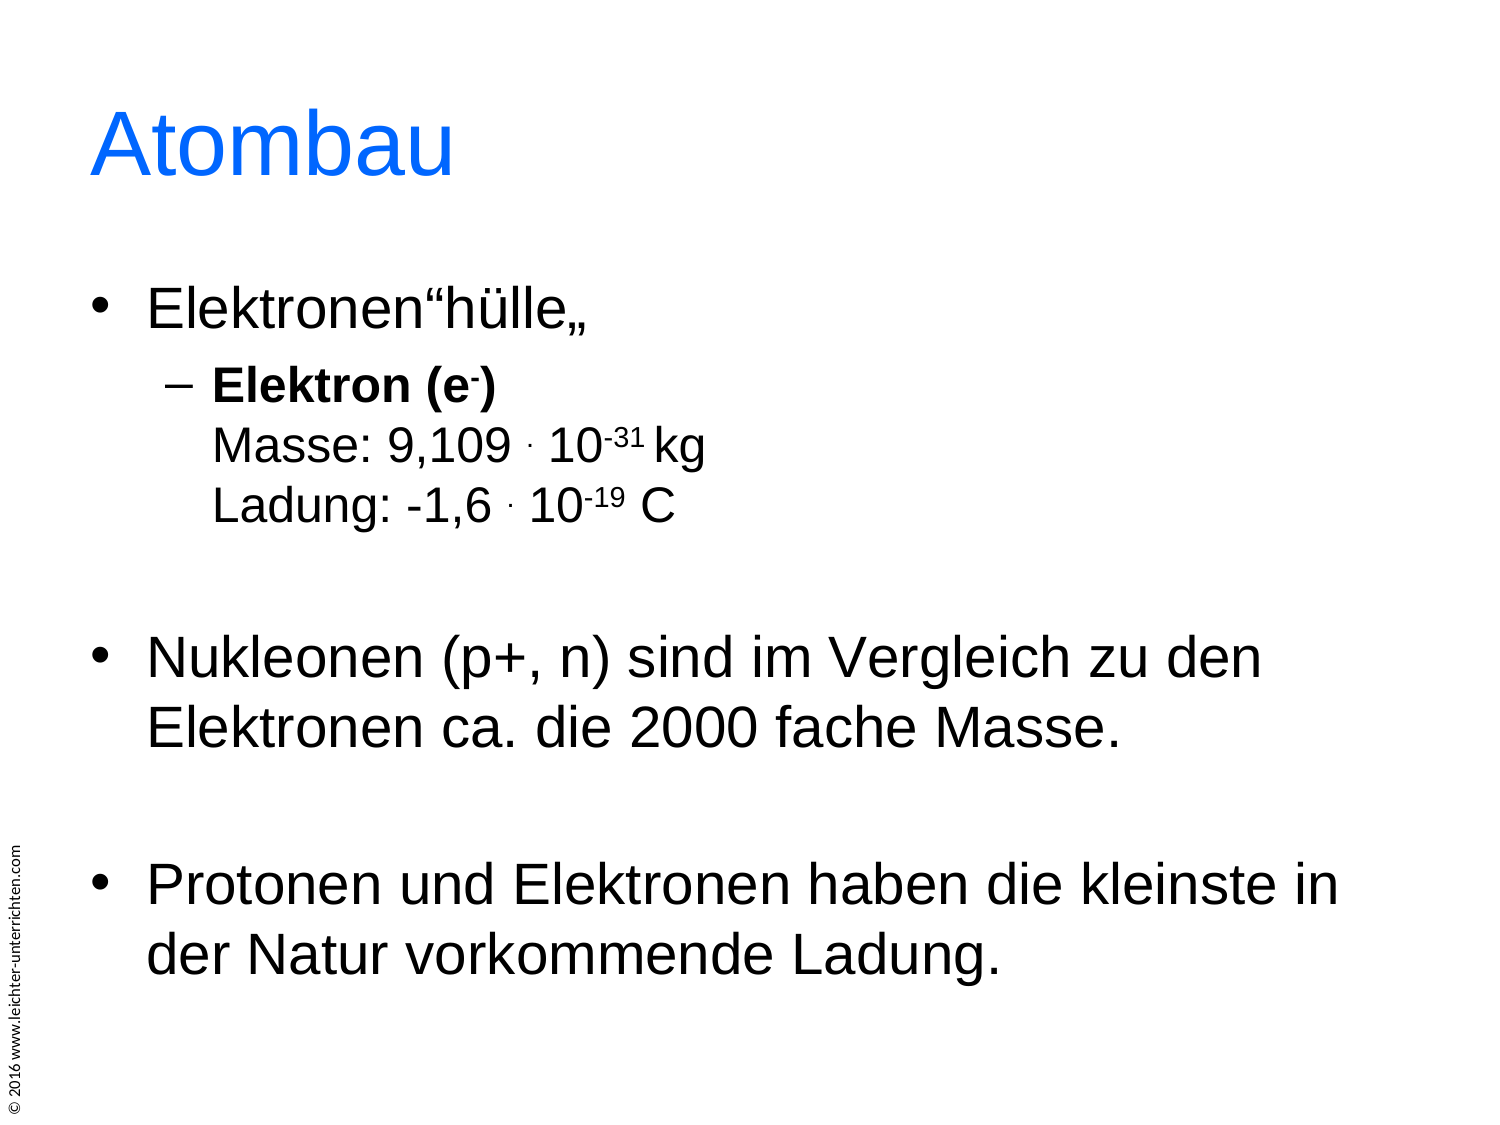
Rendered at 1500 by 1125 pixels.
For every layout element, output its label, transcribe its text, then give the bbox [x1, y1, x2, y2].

title Atombau [75, 45, 1426, 233]
list Elektronen“hülle„ Elektron (e-) Masse: 9,109 . 10-31 kg Ladung: -1,6 . 10-19 C Nukleonen (p+, n) sind im Vergleich zu den Elektronen ca. die 2000 fache Masse. Protonen und Elektronen haben die kleinste in der Natur vorkommende Ladung. [75, 262, 1426, 1005]
